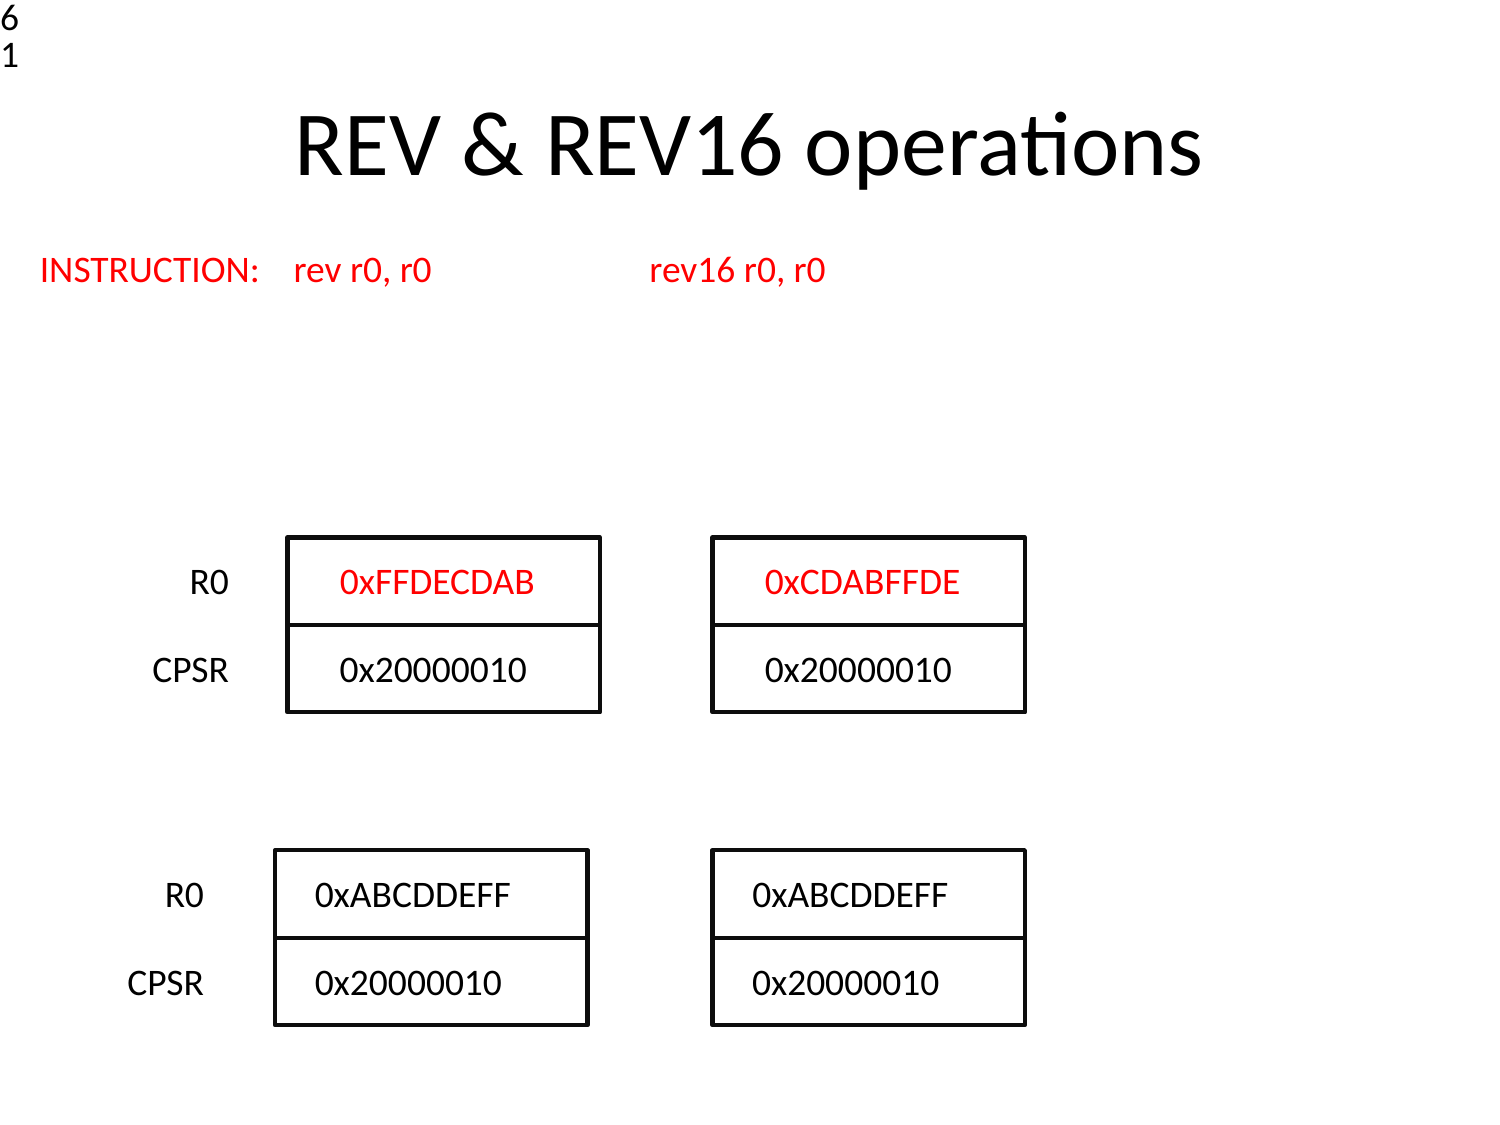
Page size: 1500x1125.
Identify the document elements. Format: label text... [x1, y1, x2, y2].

text_box 0xFFDECDAB [324, 549, 575, 610]
text_box CPSR [112, 950, 225, 1011]
title REV & REV16 operations [75, 45, 1425, 233]
text_box 0x20000010 [749, 637, 975, 698]
text_box 0x20000010 [737, 950, 963, 1011]
text_box R0 [149, 862, 225, 923]
text_box R0 [174, 549, 250, 610]
text_box 0xCDABFFDE [750, 549, 1000, 610]
text_box 0x20000010 [299, 950, 525, 1011]
text_box 0xABCDDEFF [737, 862, 1000, 923]
text_box INSTRUCTION: rev r0, r0 rev16 r0, r0 [24, 237, 1425, 298]
text_box 0x20000010 [324, 637, 550, 698]
text_box 0xABCDDEFF [300, 862, 550, 923]
text_box CPSR [137, 637, 250, 698]
